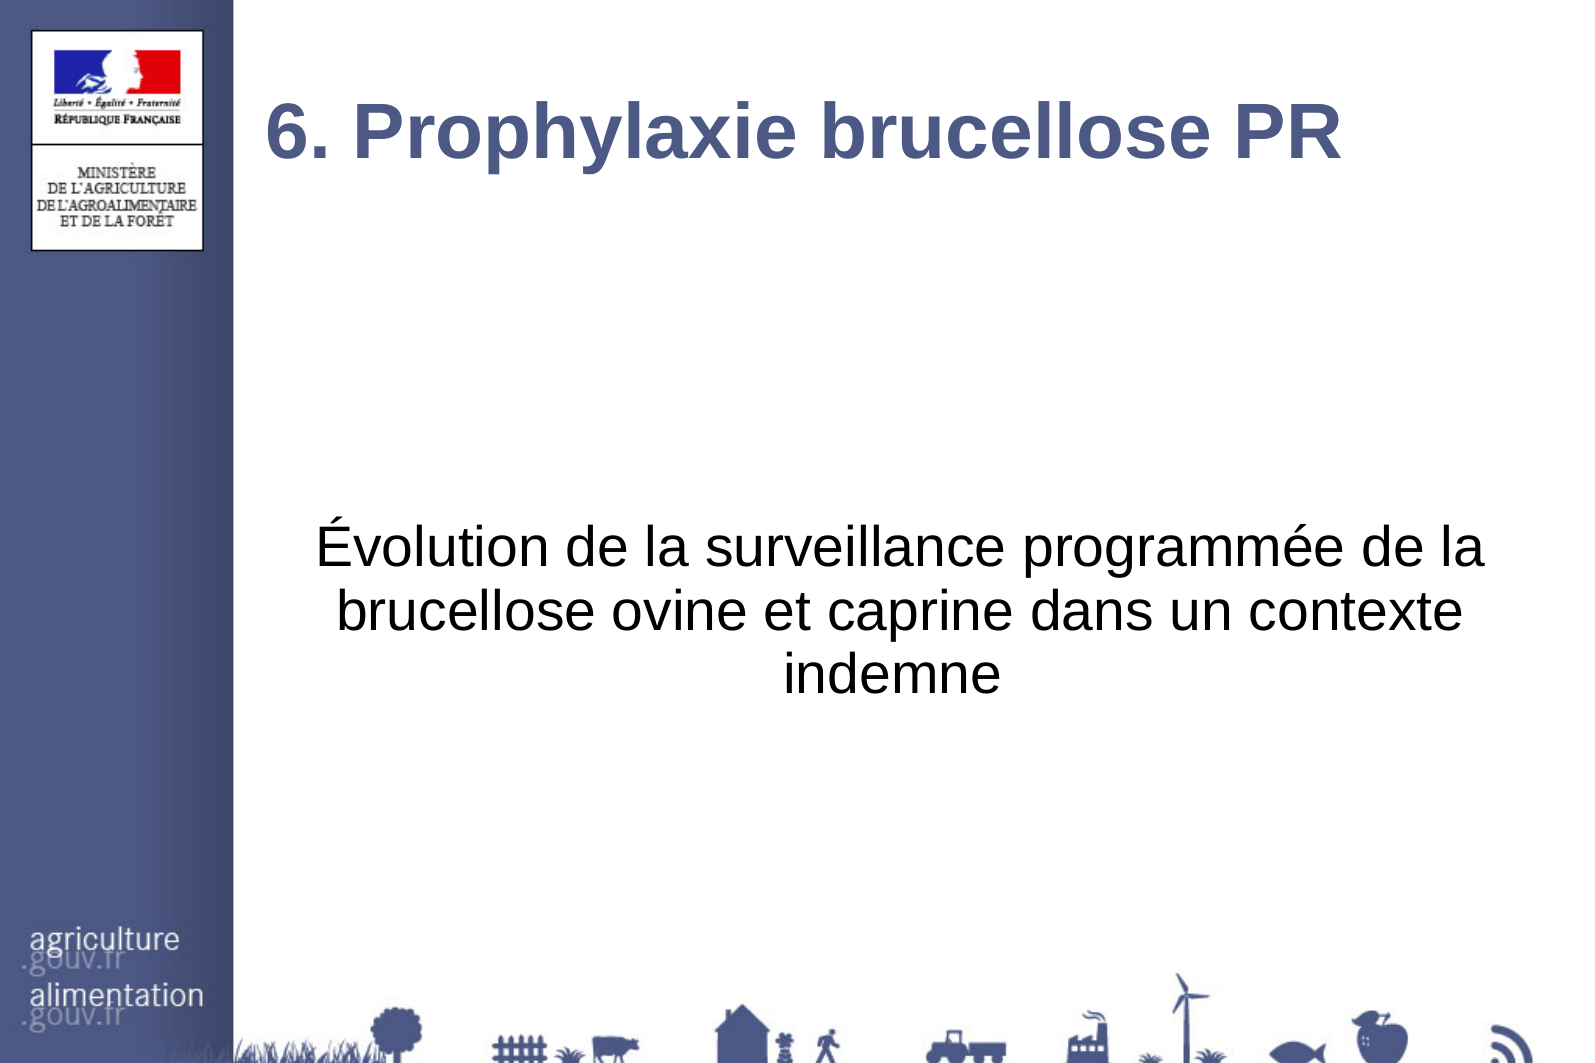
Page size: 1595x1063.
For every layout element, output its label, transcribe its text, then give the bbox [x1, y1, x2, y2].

title 6. Prophylaxie brucellose PR [265, 49, 1536, 213]
list Évolution de la surveillance programmée de la brucellose ovine et caprine dans un contexte indemne [265, 248, 1536, 936]
picture [0, 0, 1595, 1063]
